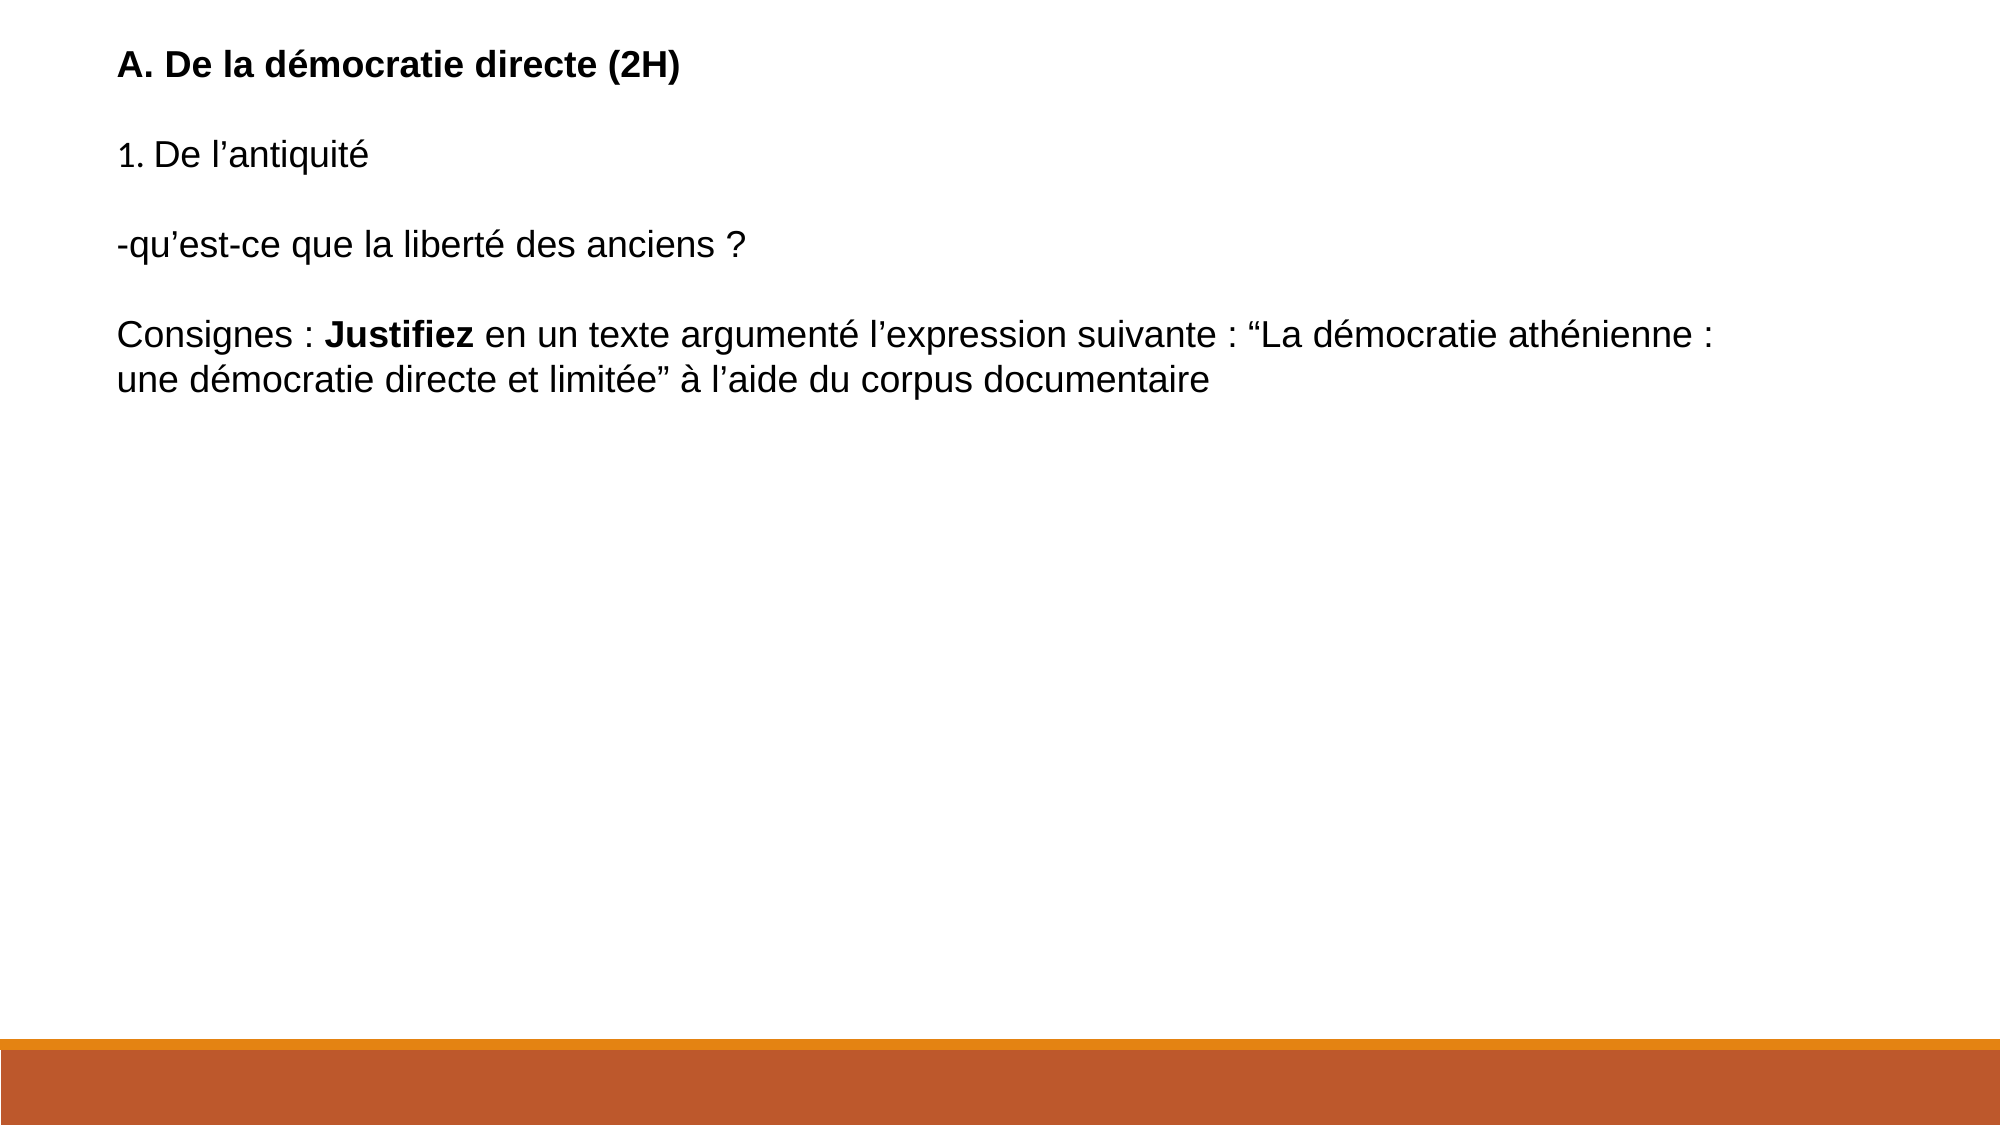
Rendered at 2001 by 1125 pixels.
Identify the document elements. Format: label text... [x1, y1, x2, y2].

text_box A. De la démocratie directe (2H) De l’antiquité -qu’est-ce que la liberté des anciens ? Consignes : Justifiez en un texte argumenté l’expression suivante : “La démocratie athénienne : une démocratie directe et limitée” à l’aide du corpus documentaire [102, 32, 1738, 497]
